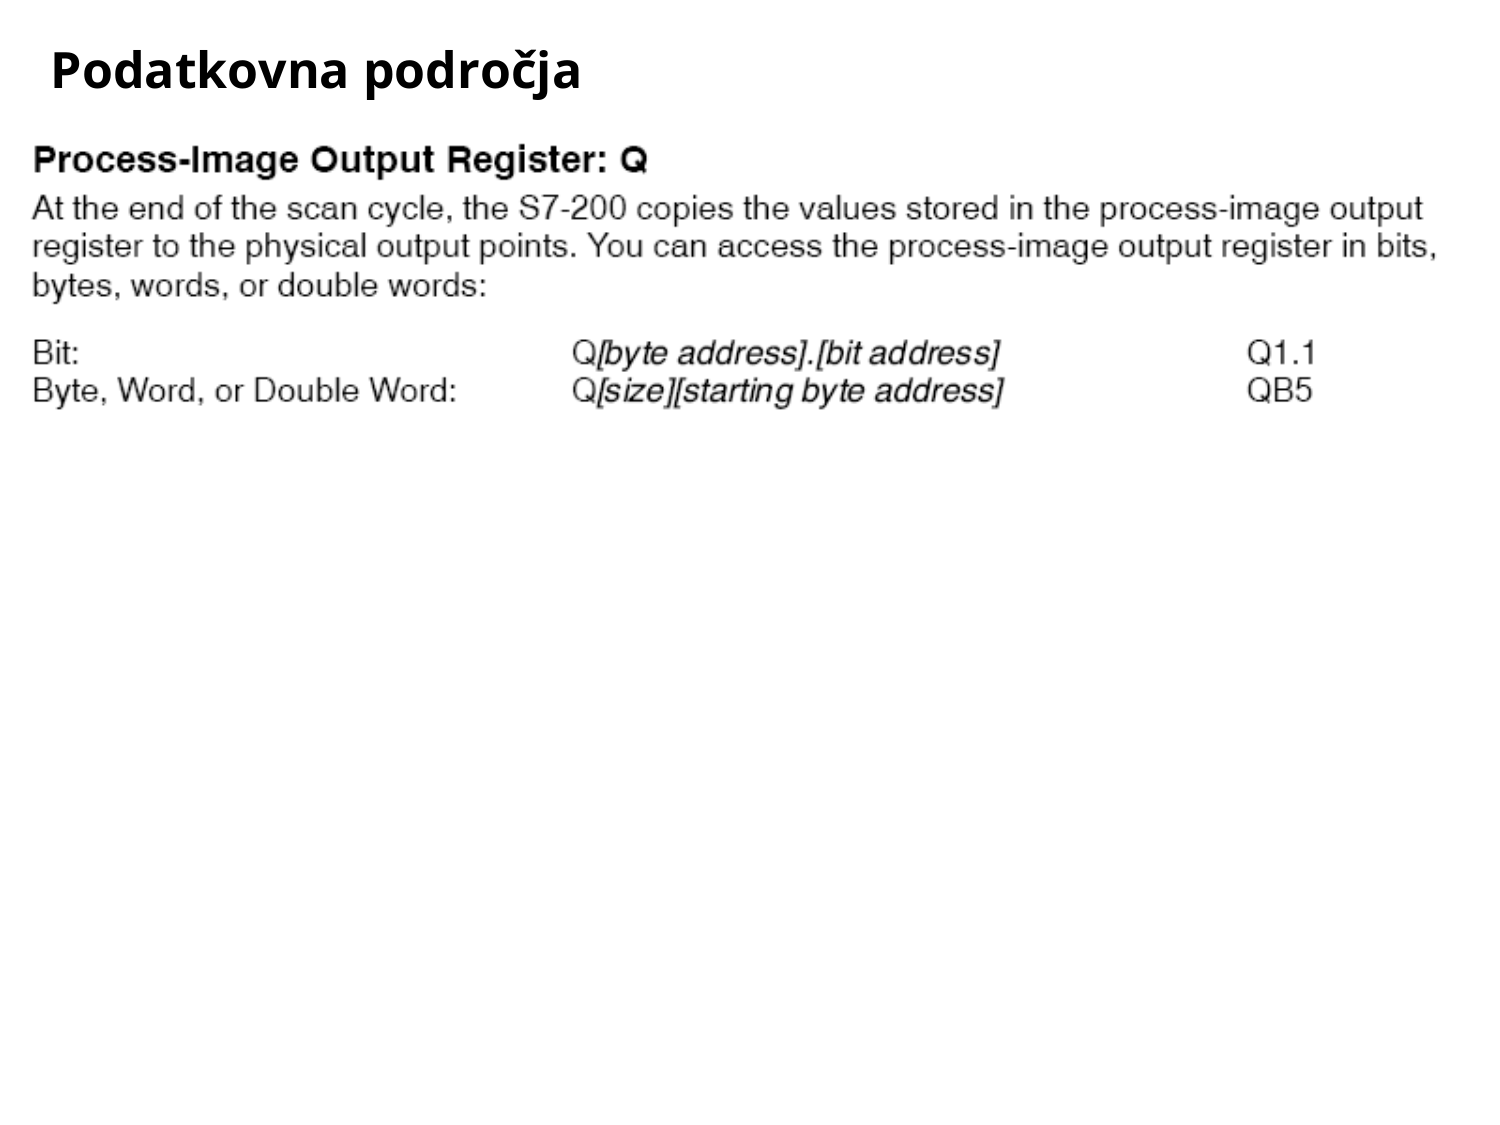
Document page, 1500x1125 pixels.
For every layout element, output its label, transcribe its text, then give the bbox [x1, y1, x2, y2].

text_box Podatkovna področja [35, 30, 598, 106]
picture [24, 137, 1450, 419]
